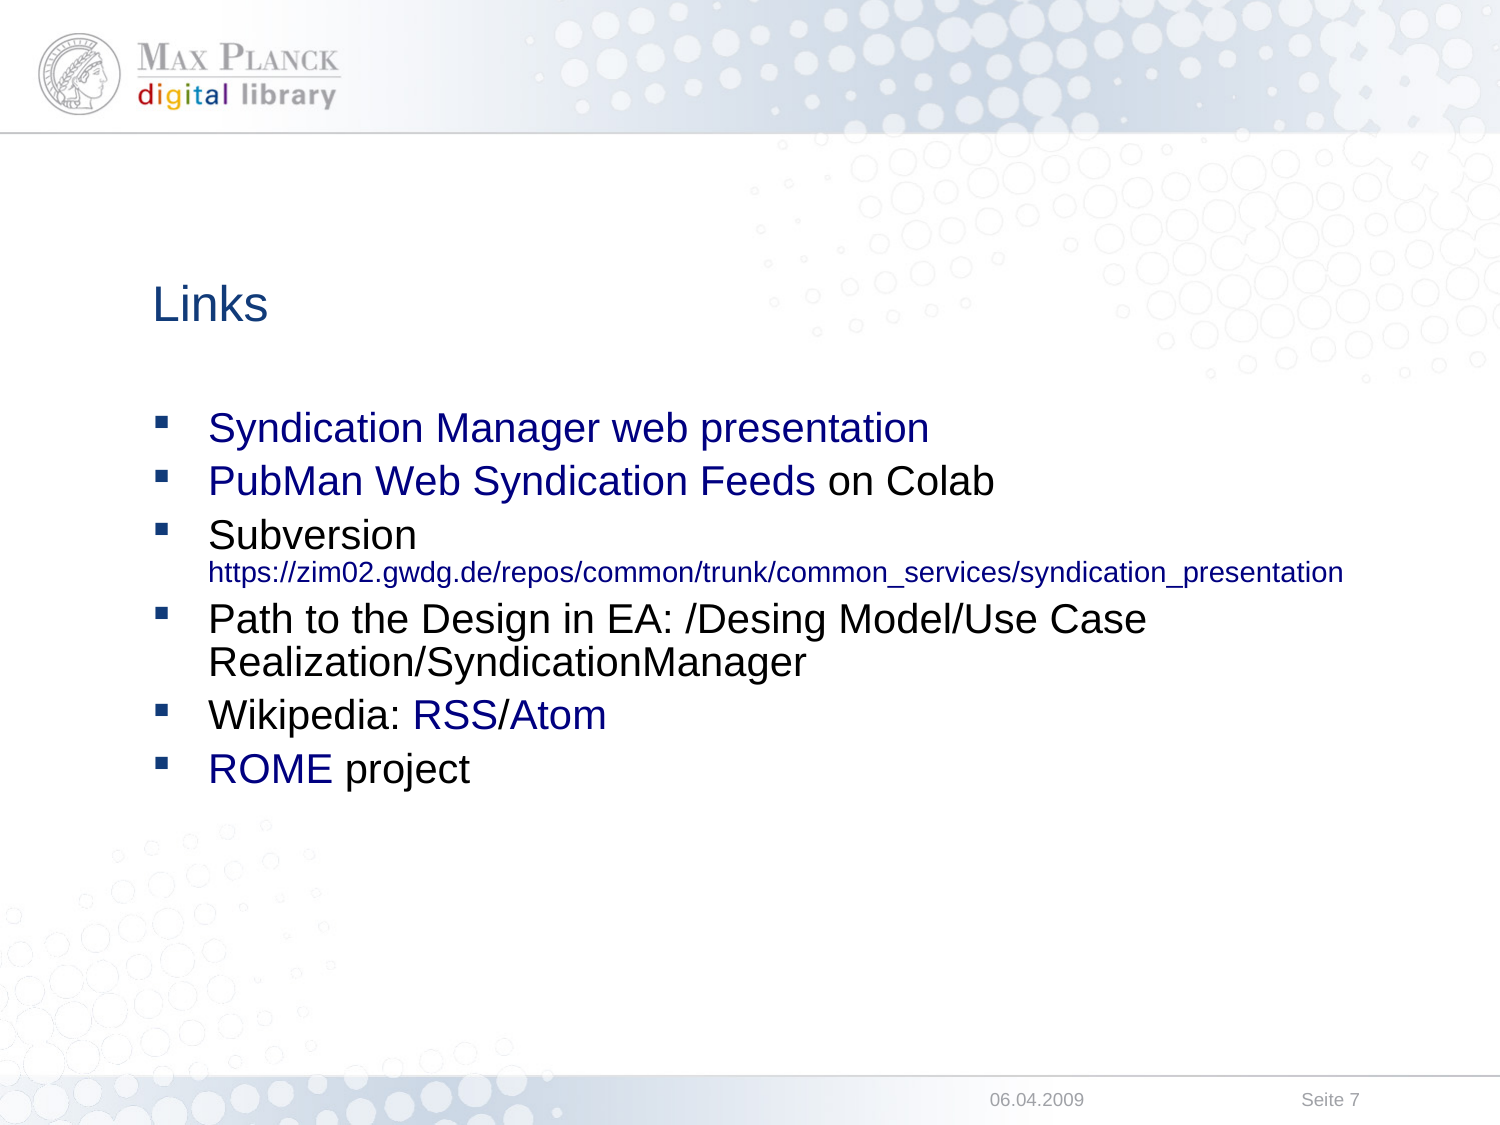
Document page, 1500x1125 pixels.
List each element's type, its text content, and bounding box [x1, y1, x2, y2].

title Links [137, 229, 1375, 383]
picture [0, 0, 1500, 1125]
list Syndication Manager web presentation PubMan Web Syndication Feeds on Colab Subversion https://zim02.gwdg.de/repos/common/trunk/common_services/syndication_presentation Path to the Design in EA: /Desing Model/Use Case Realization/SyndicationManager Wikipedia: RSS/Atom ROME project [137, 399, 1375, 1004]
